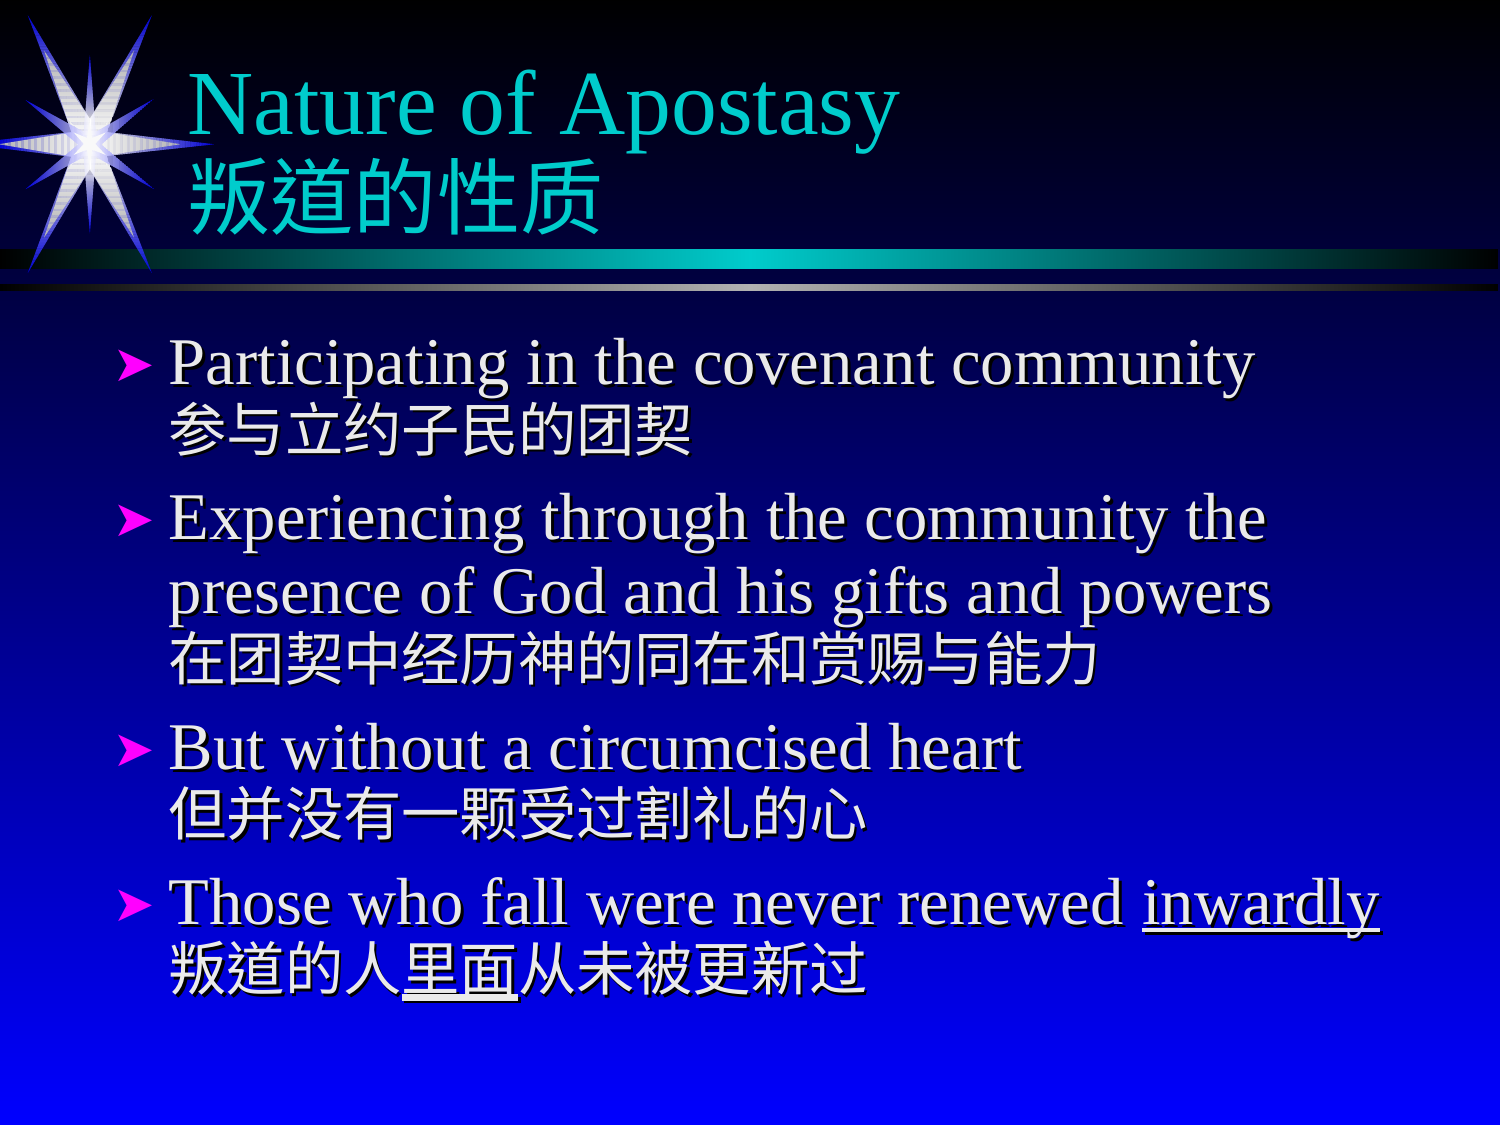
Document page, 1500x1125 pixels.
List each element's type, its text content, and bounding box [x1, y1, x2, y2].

list Participating in the covenant community 参与立约子民的团契 Experiencing through the community the presence of God and his gifts and powers 在团契中经历神的同在和赏赐与能力 But without a circumcised heart 但并没有一颗受过割礼的心 Those who fall were never renewed inwardly 叛道的人里面从未被更新过 [112, 324, 1388, 1008]
title Nature of Apostasy 叛道的性质 [187, 53, 1463, 247]
